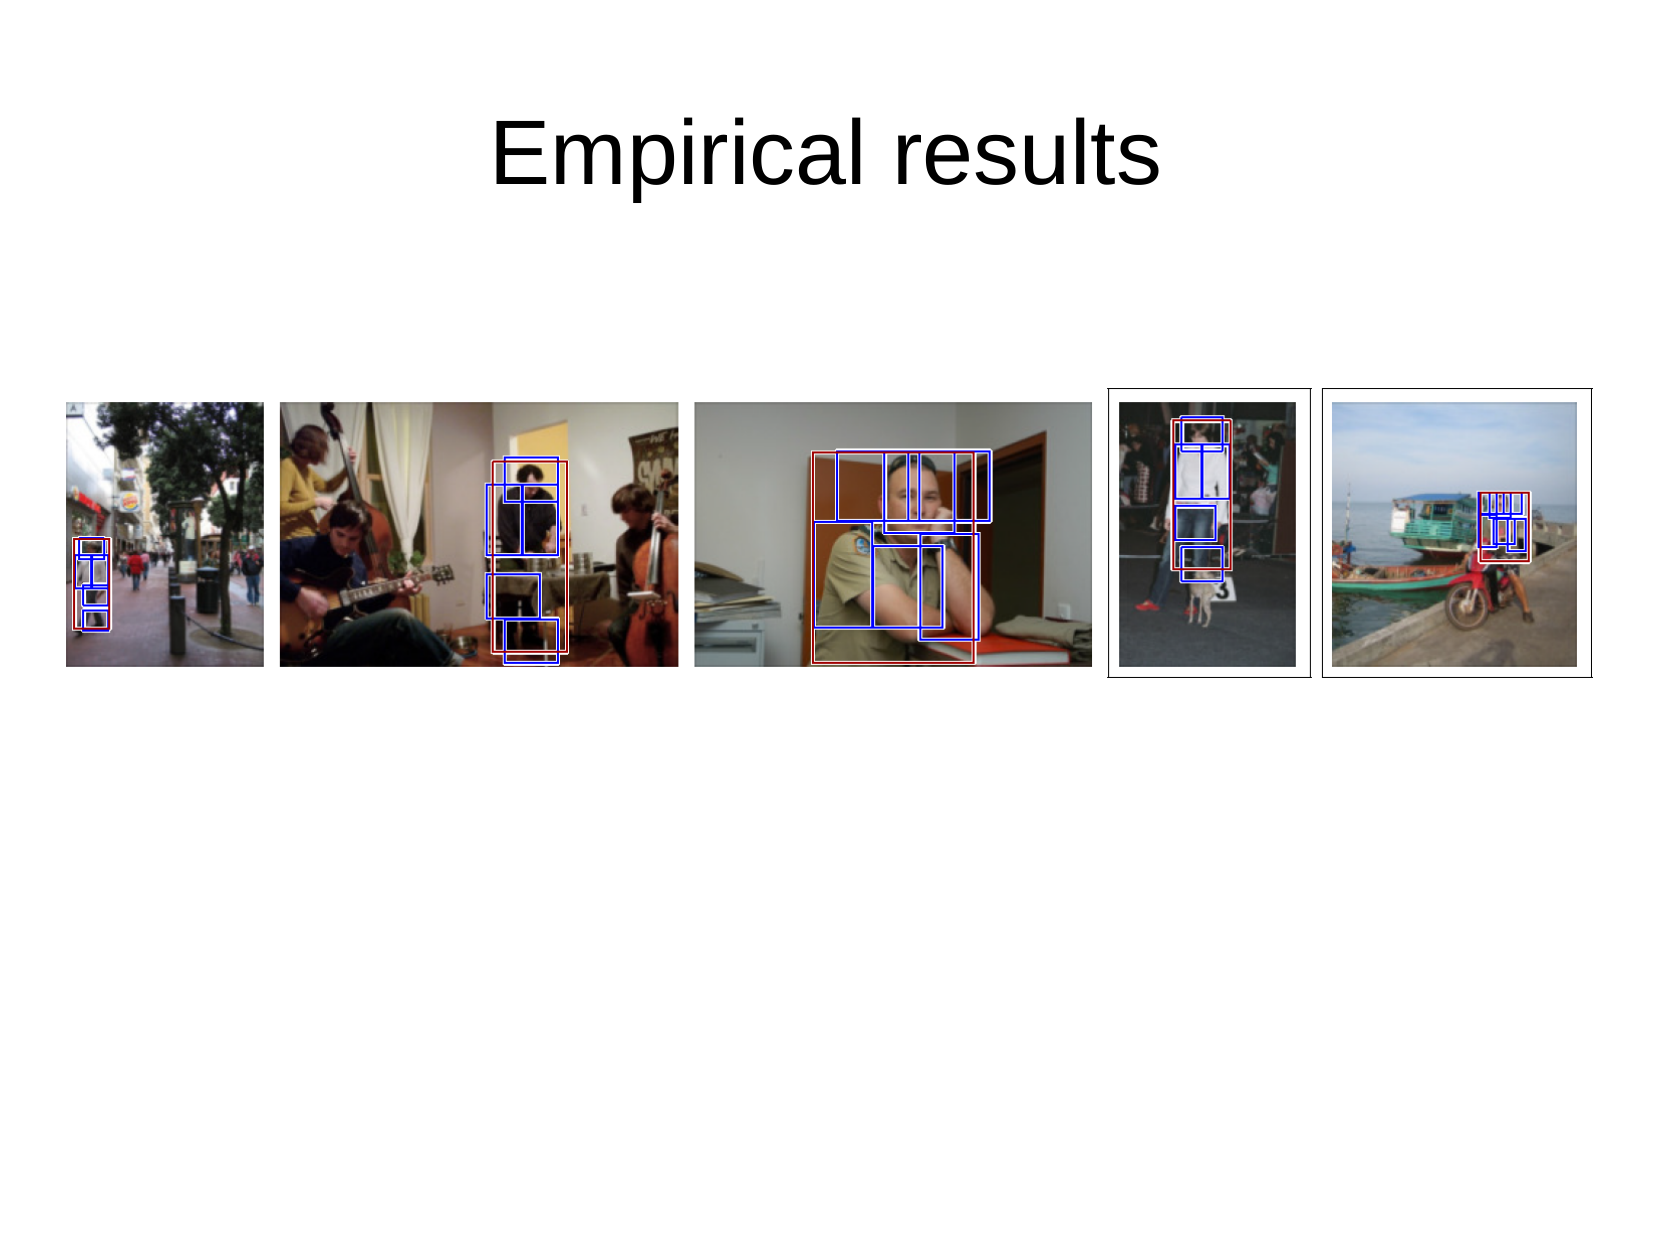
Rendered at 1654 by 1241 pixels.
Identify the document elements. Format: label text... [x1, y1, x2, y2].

title Empirical results [82, 49, 1571, 257]
picture [57, 383, 1595, 683]
